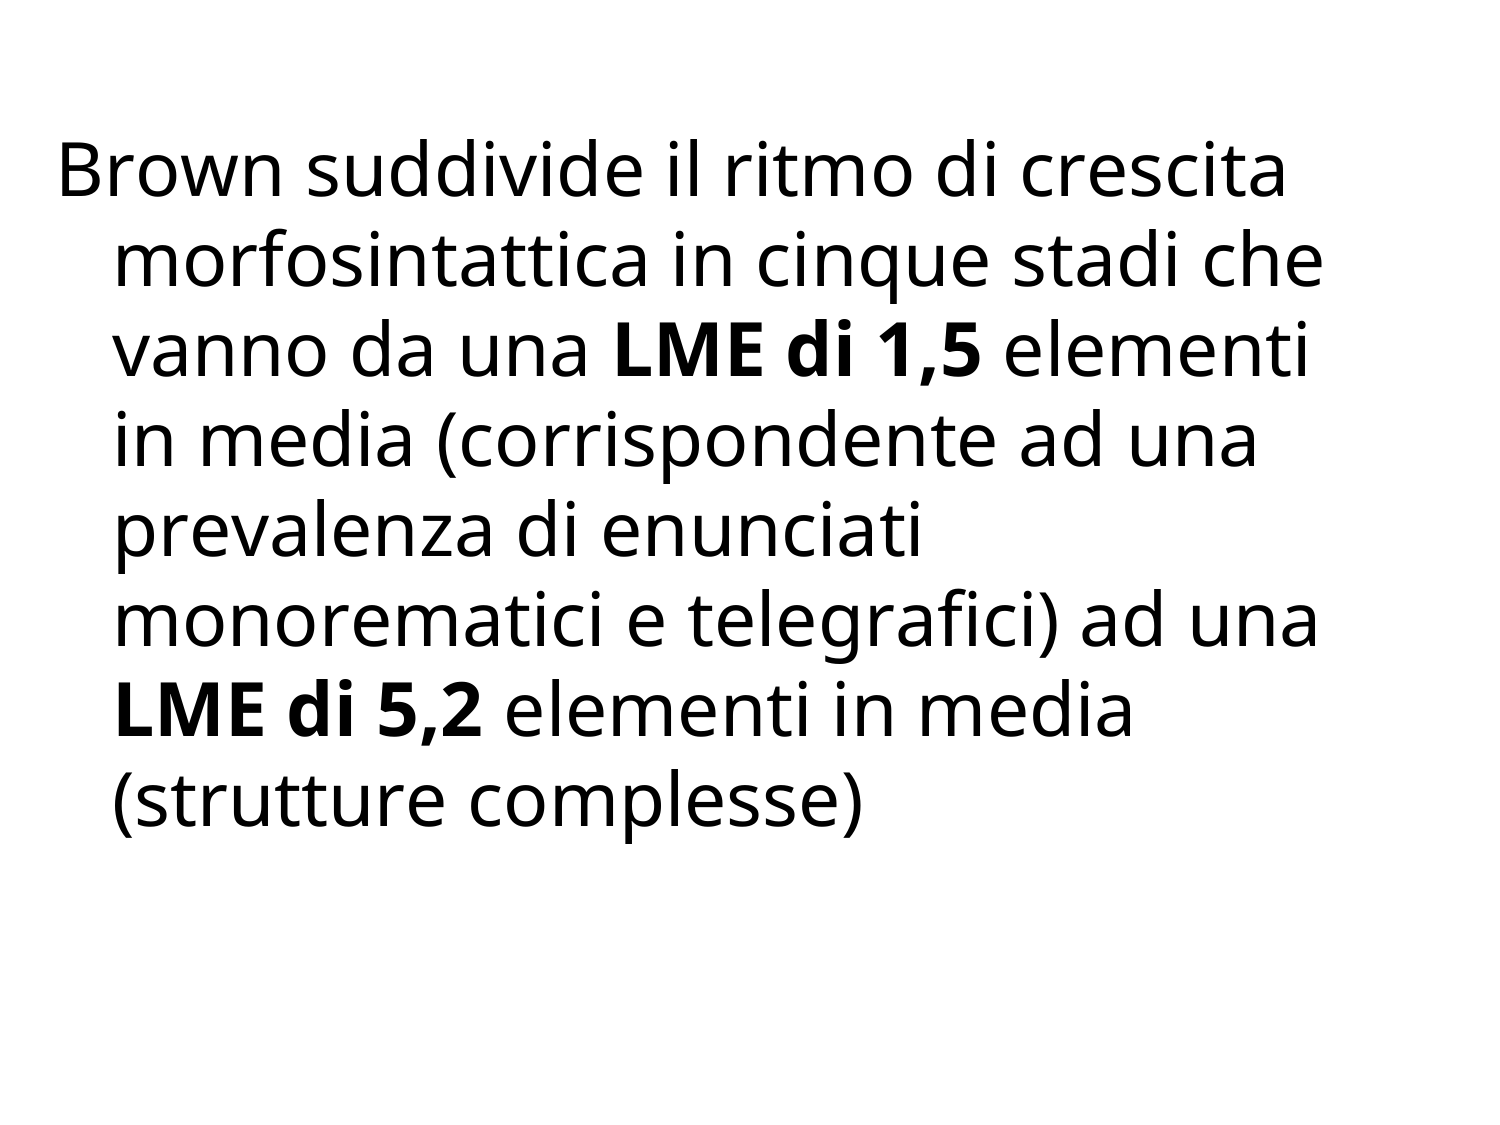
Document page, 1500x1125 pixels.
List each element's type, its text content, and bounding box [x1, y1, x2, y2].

list Brown suddivide il ritmo di crescita morfosintattica in cinque stadi che vanno da una LME di 1,5 elementi in media (corrispondente ad una prevalenza di enunciati monorematici e telegrafici) ad una LME di 5,2 elementi in media (strutture complesse) [41, 113, 1404, 1024]
